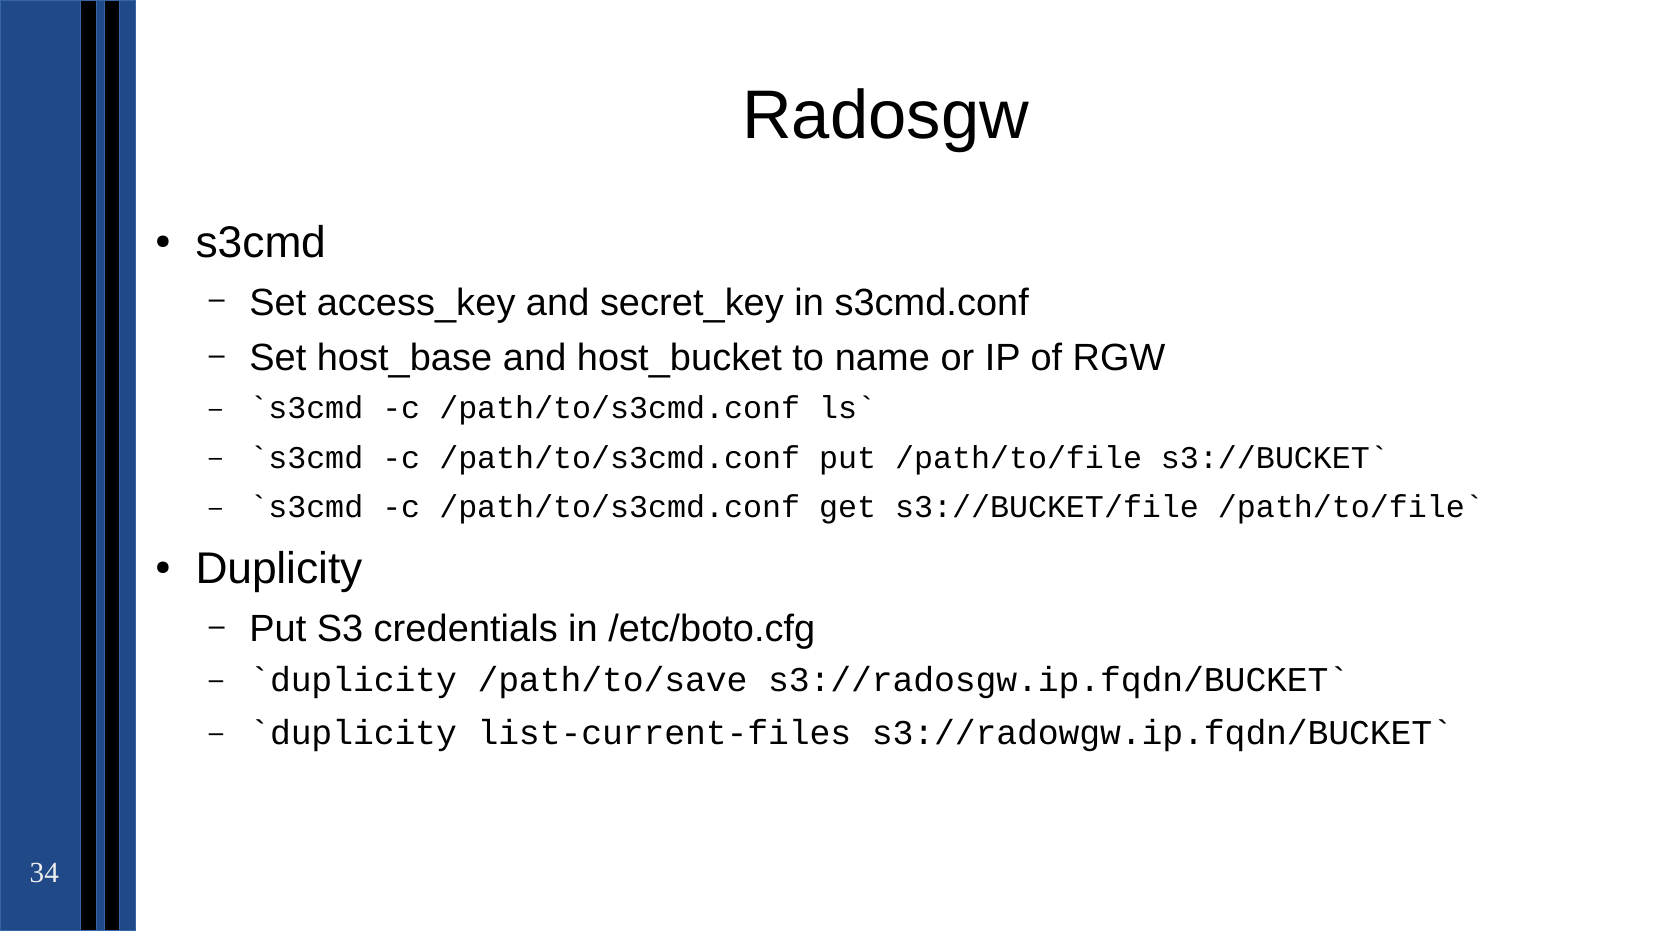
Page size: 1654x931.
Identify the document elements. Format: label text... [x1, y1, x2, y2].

title Radosgw [141, 37, 1630, 193]
list s3cmd Set access_key and secret_key in s3cmd.conf Set host_base and host_bucket to name or IP of RGW `s3cmd -c /path/to/s3cmd.conf ls` `s3cmd -c /path/to/s3cmd.conf put /path/to/file s3://BUCKET` `s3cmd -c /path/to/s3cmd.conf get s3://BUCKET/file /path/to/file` Duplicity Put S3 credentials in /etc/boto.cfg `duplicity /path/to/save s3://radosgw.ip.fqdn/BUCKET` `duplicity list-current-files s3://radowgw.ip.fqdn/BUCKET` [141, 217, 1630, 758]
